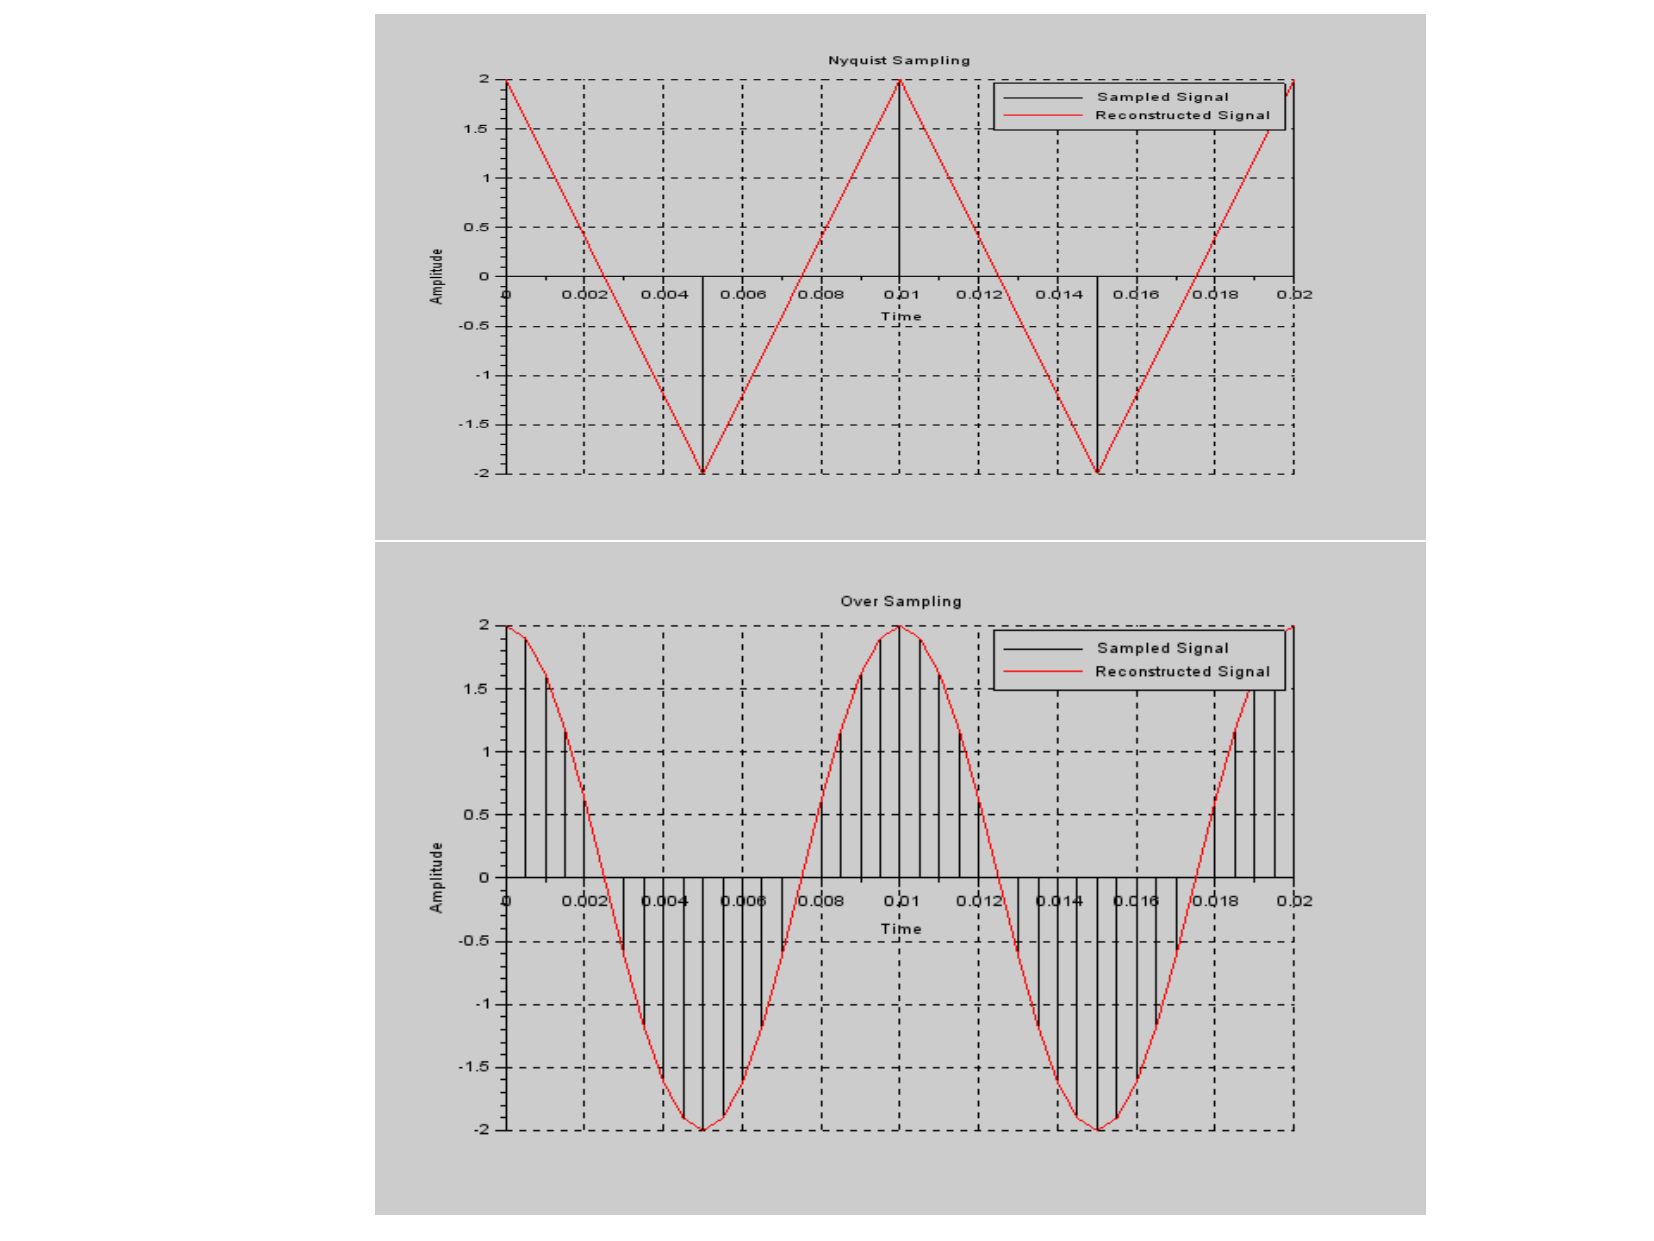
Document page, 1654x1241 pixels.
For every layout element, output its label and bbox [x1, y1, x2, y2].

picture [375, 14, 1426, 541]
picture [375, 542, 1426, 1216]
